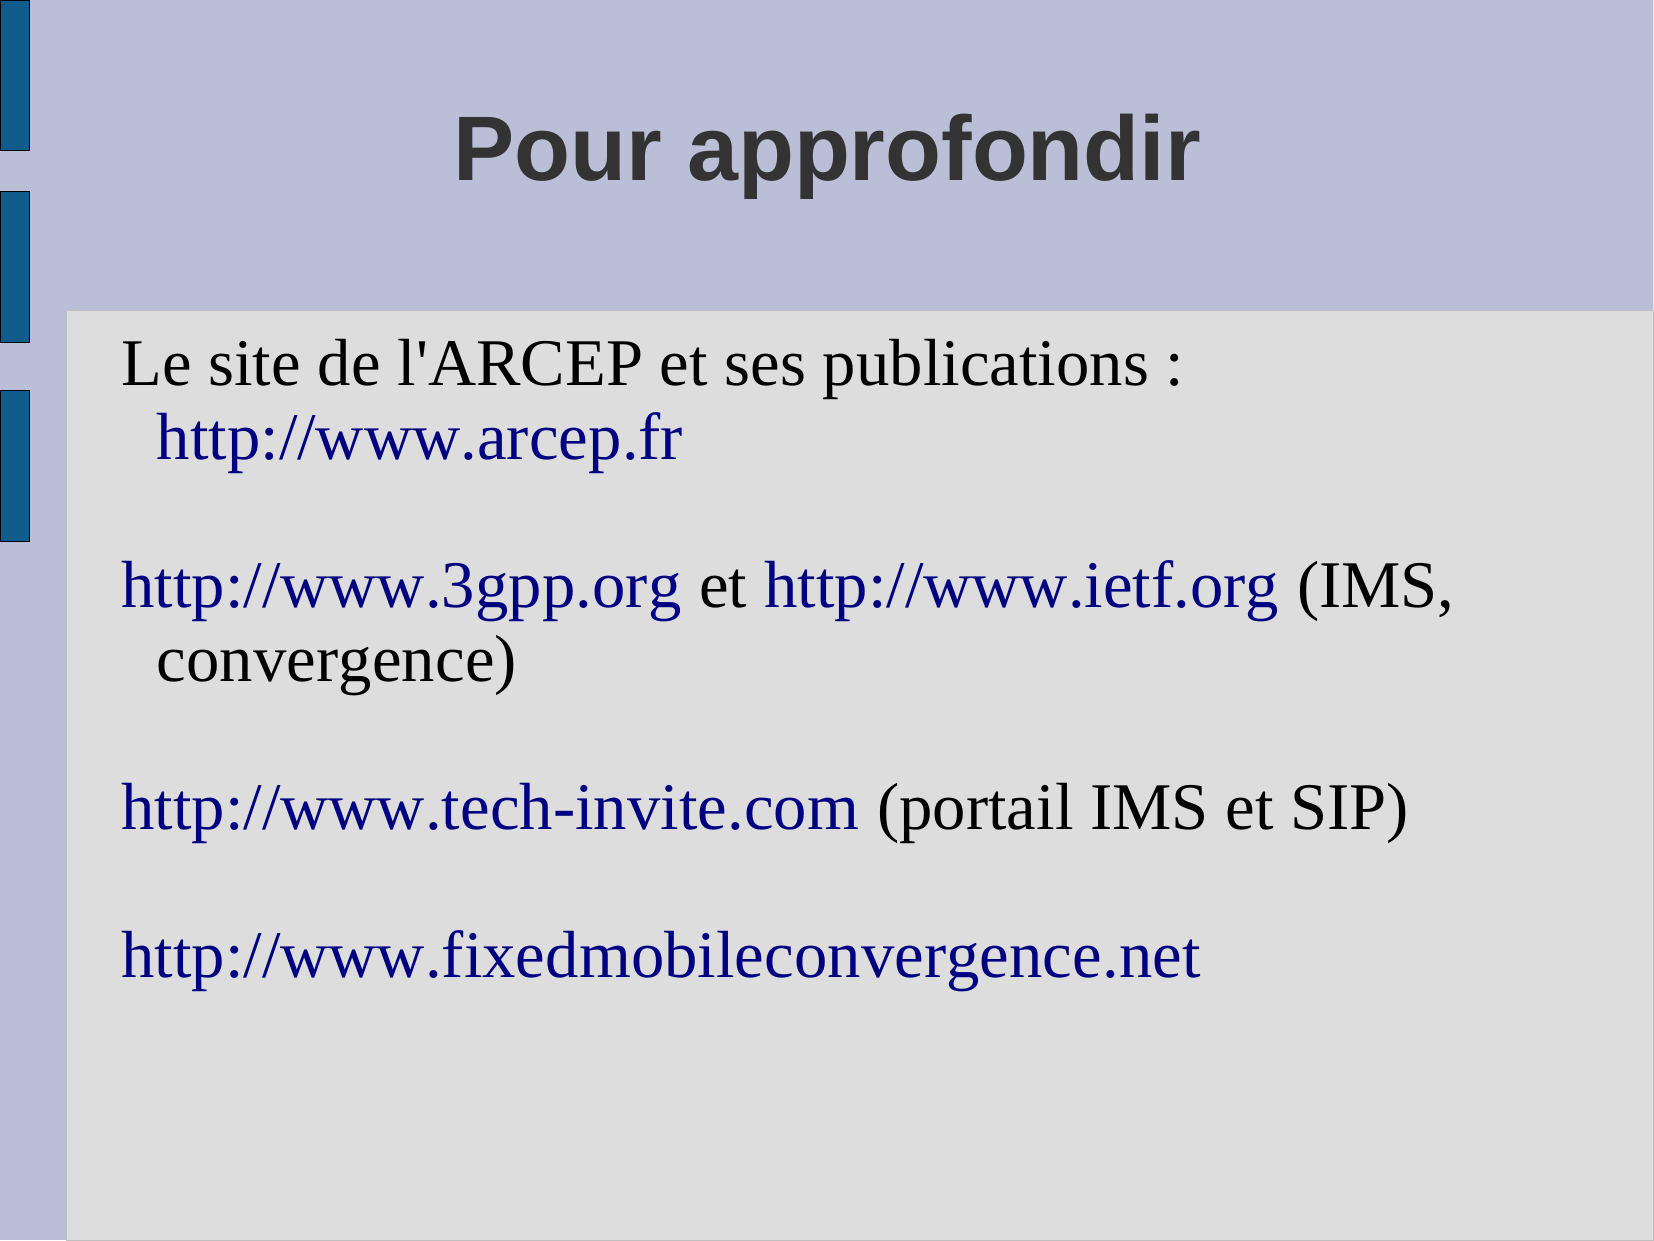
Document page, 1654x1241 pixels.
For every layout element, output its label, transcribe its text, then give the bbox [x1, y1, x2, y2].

title Pour approfondir [121, 91, 1534, 207]
subtitle Le site de l'ARCEP et ses publications : http://www.arcep.fr http://www.3gpp.org et http://www.ietf.org (IMS, convergence) http://www.tech-invite.com (portail IMS et SIP) http://www.fixedmobileconvergence.net [121, 265, 1534, 1127]
